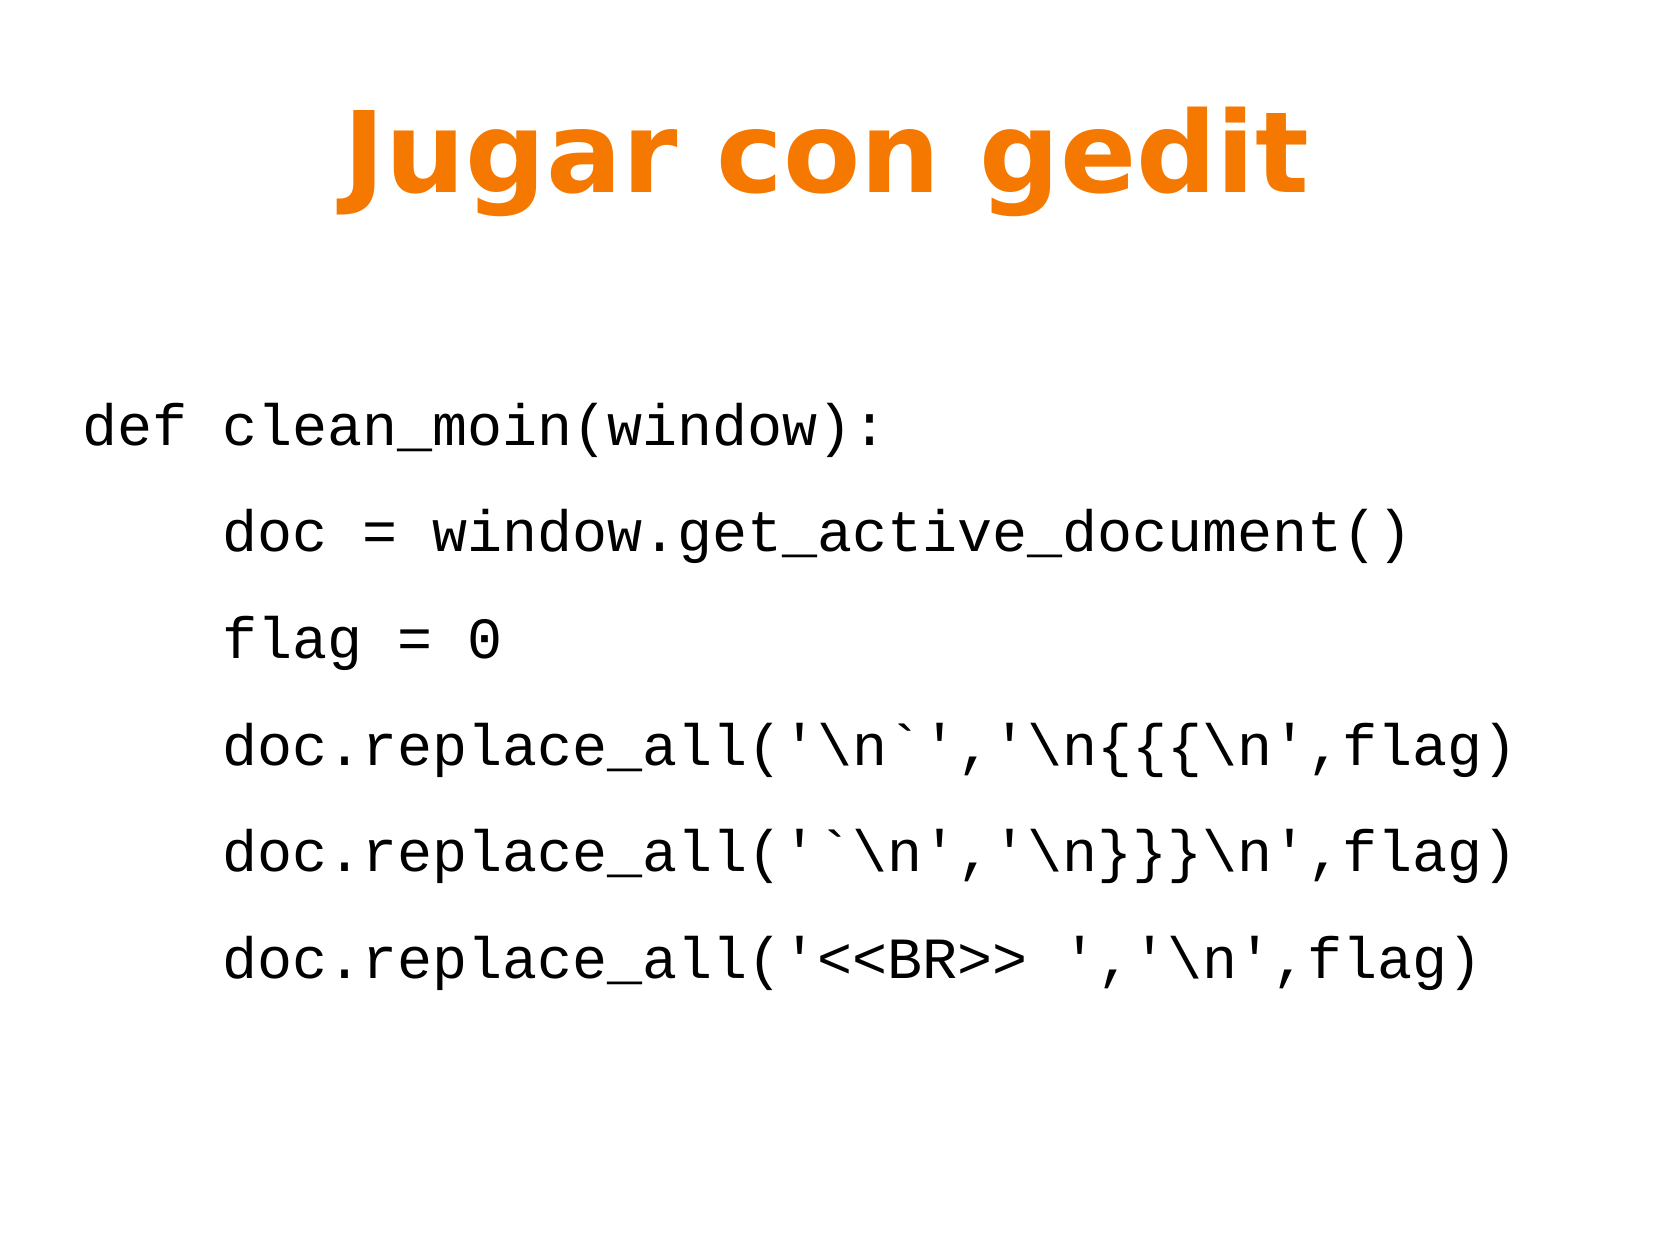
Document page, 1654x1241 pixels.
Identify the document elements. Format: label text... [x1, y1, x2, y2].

list def clean_moin(window): doc = window.get_active_document() flag = 0 doc.replace_all('\n`','\n{{{\n',flag) doc.replace_all('`\n','\n}}}\n',flag) doc.replace_all('<<BR>> ','\n',flag) [82, 290, 1571, 1094]
title Jugar con gedit [82, 56, 1571, 250]
